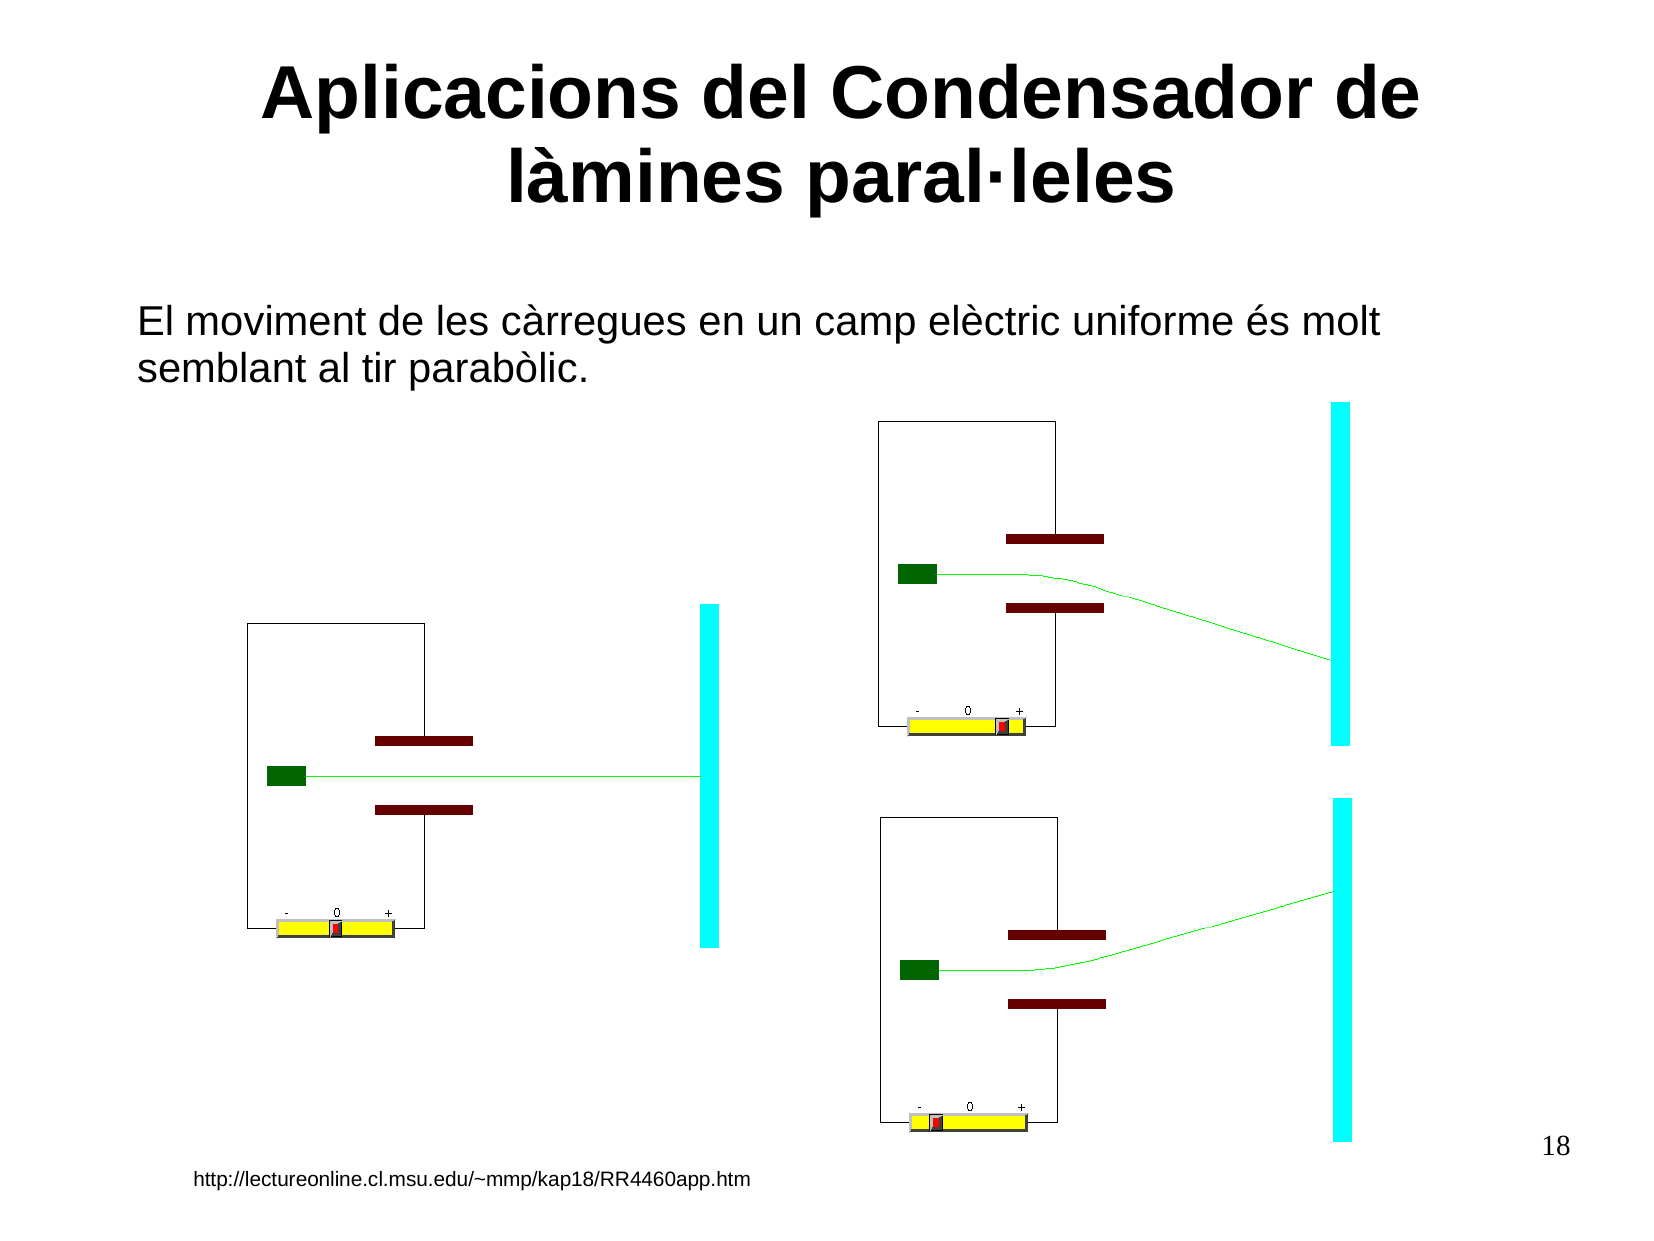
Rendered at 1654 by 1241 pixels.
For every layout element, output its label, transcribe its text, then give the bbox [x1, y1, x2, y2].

text_box http://lectureonline.cl.msu.edu/~mmp/kap18/RR4460app.htm [178, 1160, 1217, 1218]
picture [196, 590, 748, 960]
text_box El moviment de les càrregues en un camp elèctric uniforme és molt semblant al tir parabòlic. [122, 290, 1458, 399]
picture [827, 386, 1376, 757]
picture [804, 779, 1402, 1153]
text_box Aplicacions del Condensador de làmines paral·leles [163, 42, 1521, 226]
